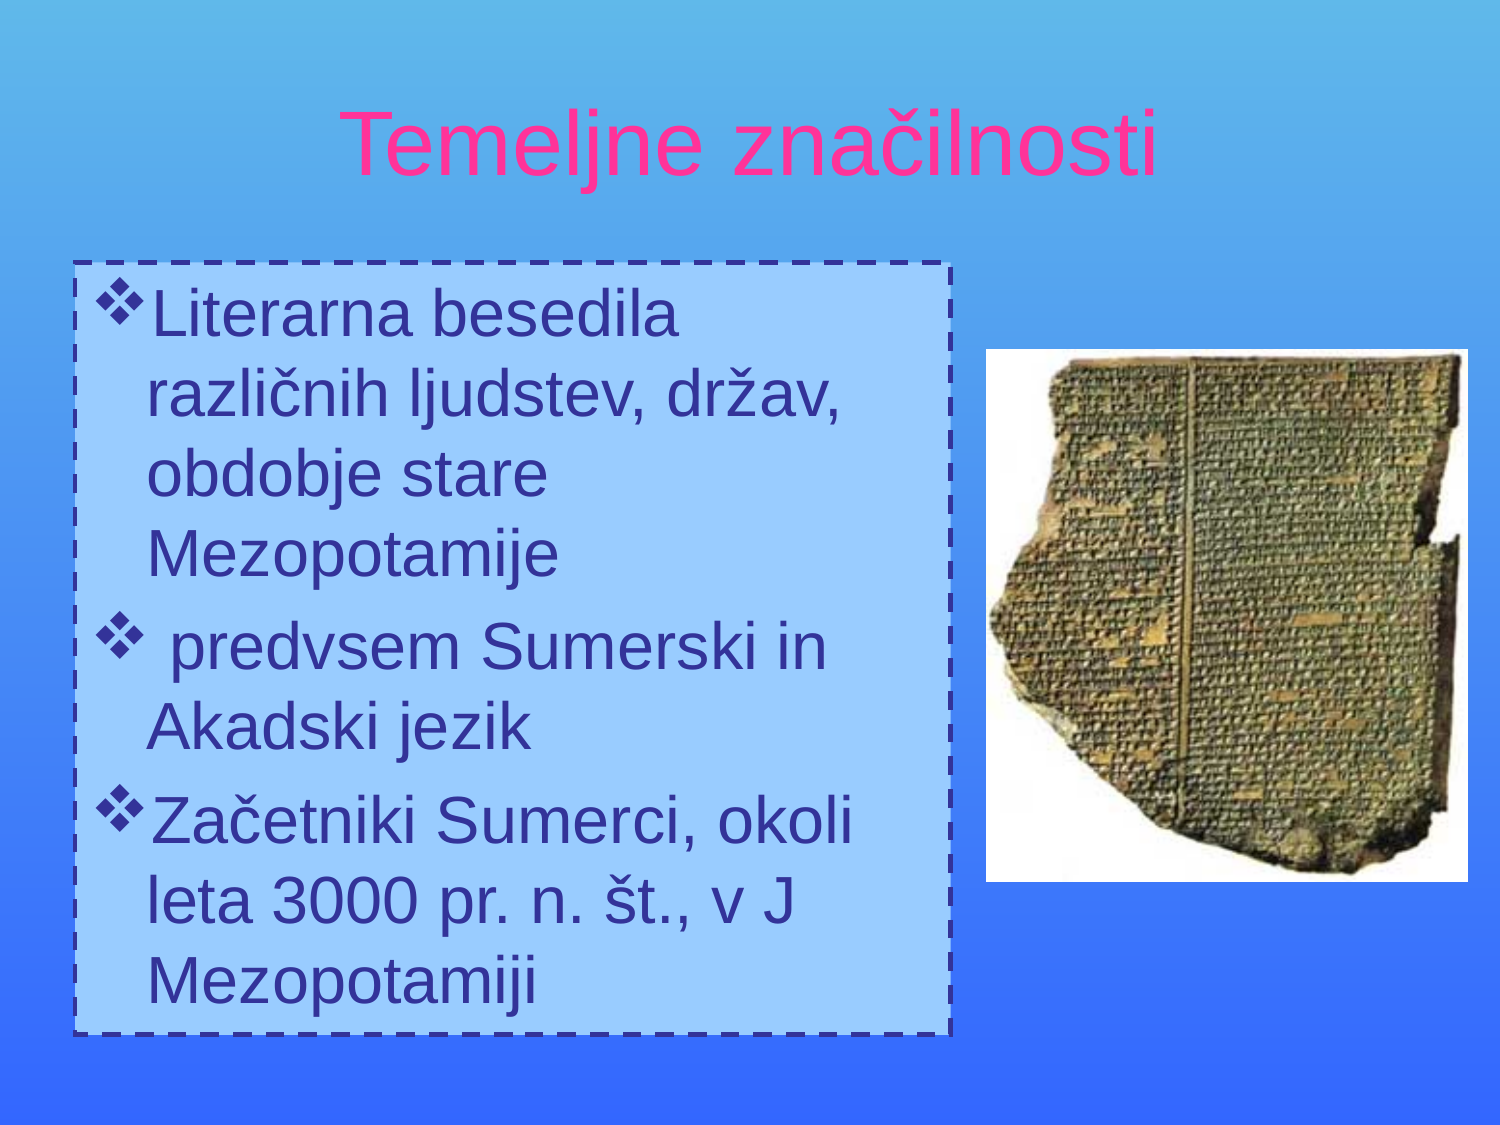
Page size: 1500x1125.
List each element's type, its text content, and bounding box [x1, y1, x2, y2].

title Temeljne značilnosti [75, 45, 1425, 233]
picture [986, 349, 1468, 882]
list Literarna besedila različnih ljudstev, držav, obdobje stare Mezopotamije predvsem Sumerski in Akadski jezik Začetniki Sumerci, okoli leta 3000 pr. n. št., v J Mezopotamiji [75, 262, 951, 1035]
